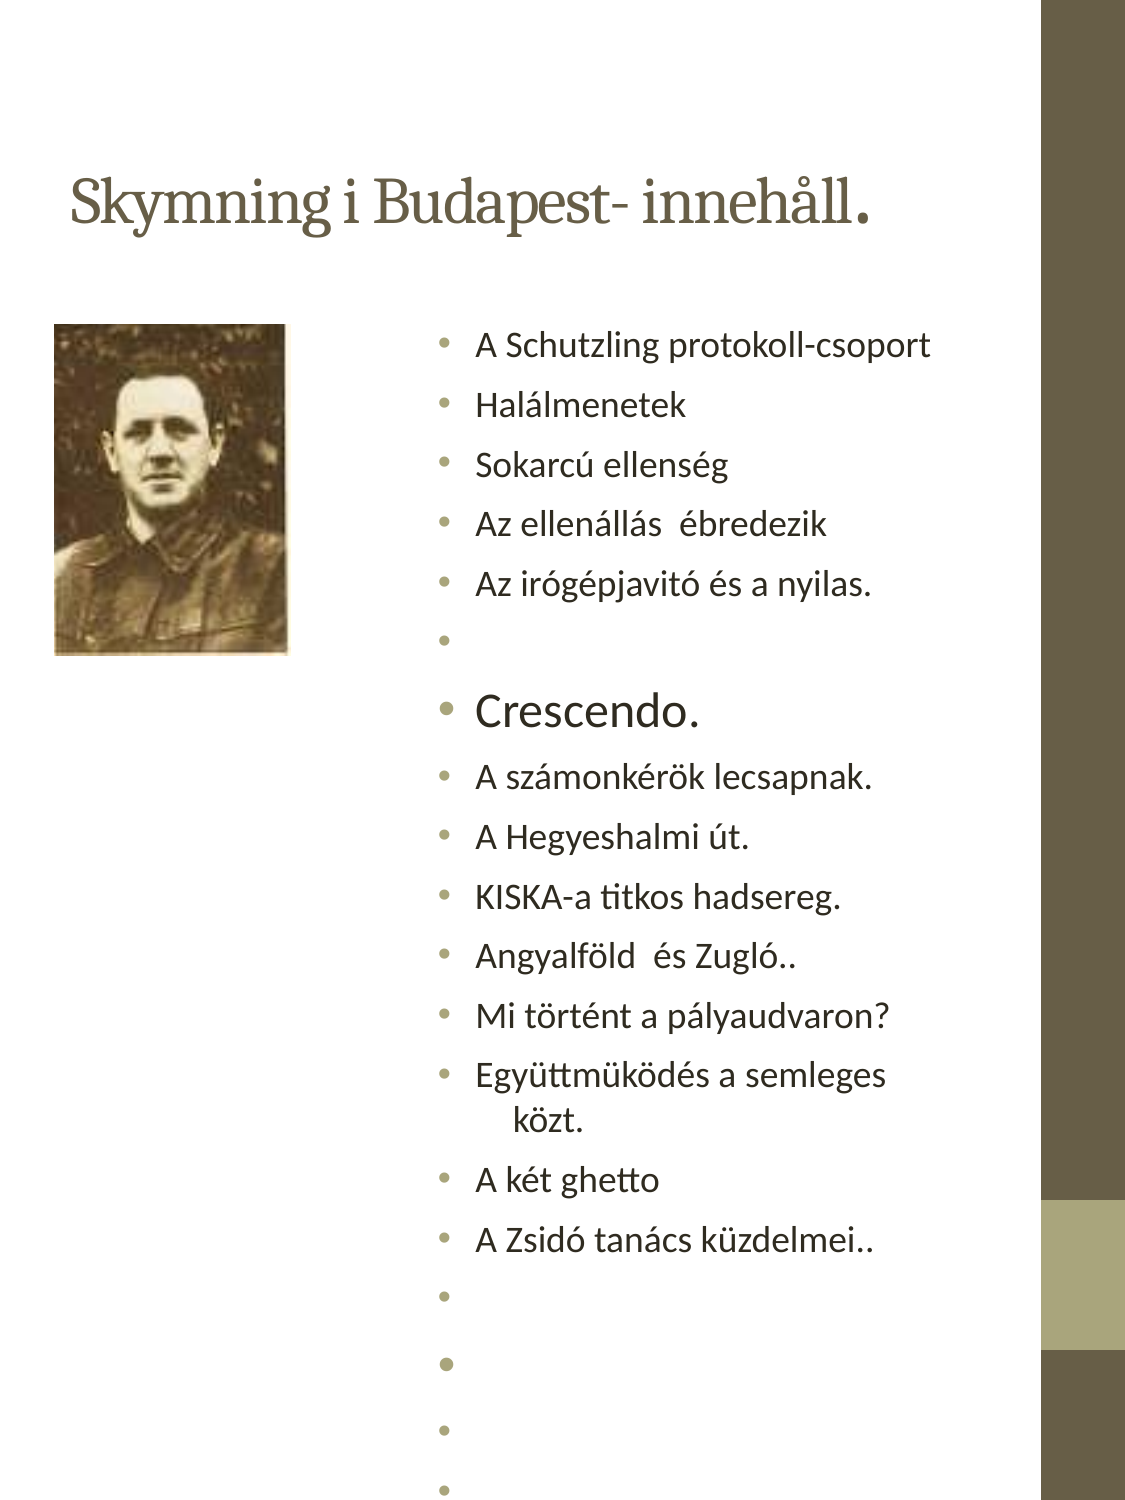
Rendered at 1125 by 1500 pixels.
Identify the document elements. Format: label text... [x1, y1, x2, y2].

title Skymning i Budapest- innehåll. [56, 60, 994, 311]
list A Schutzling protokoll-csoport Halálmenetek Sokarcú ellenség Az ellenállás ébredezik Az irógépjavitó és a nyilas. Crescendo. A számonkérök lecsapnak. A Hegyeshalmi út. KISKA-a titkos hadsereg. Angyalföld és Zugló.. Mi történt a pályaudvaron? Együttmüködés a semleges közt. A két ghetto A Zsidó tanács küzdelmei.. [385, 312, 976, 1412]
picture [54, 324, 291, 656]
